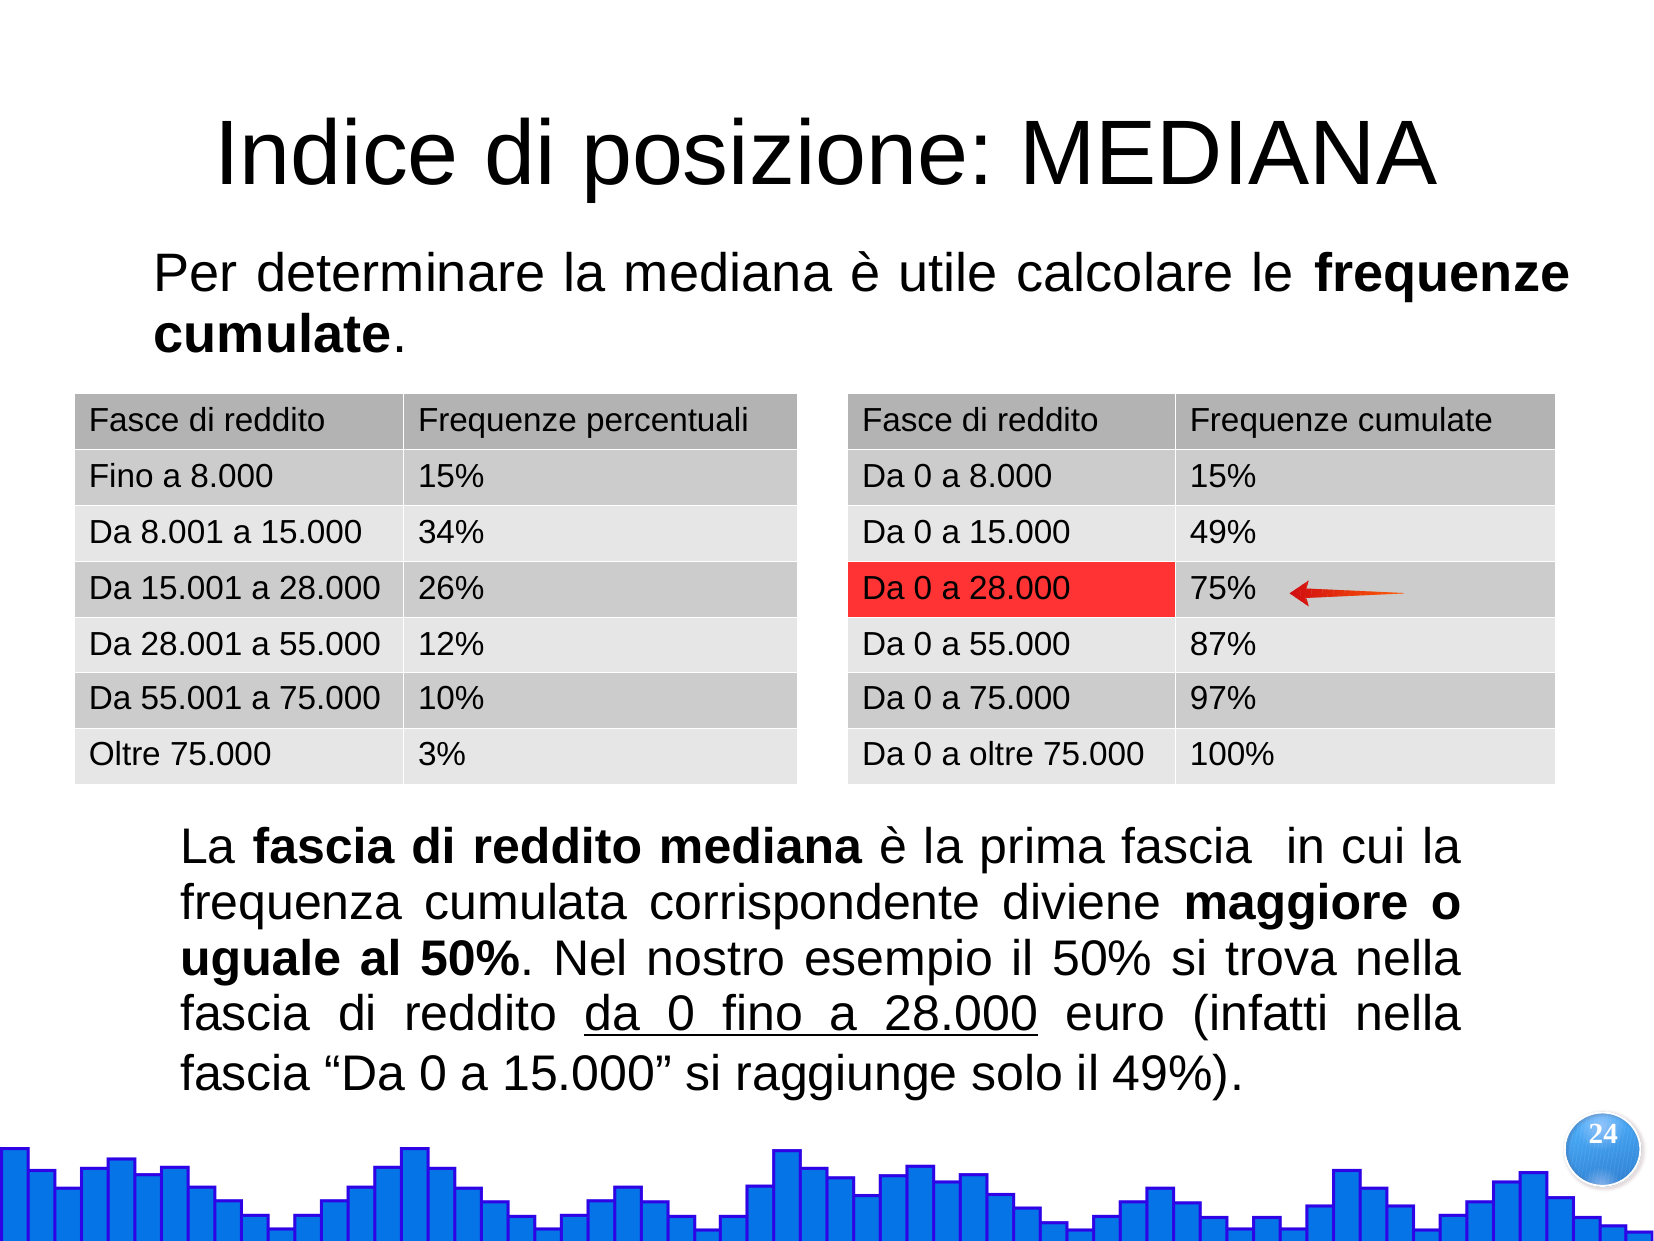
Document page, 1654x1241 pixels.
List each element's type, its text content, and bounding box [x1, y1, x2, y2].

table_cell 75% [1176, 562, 1555, 617]
text_box La fascia di reddito mediana è la prima fascia in cui la frequenza cumulata corrispondente diviene maggiore o uguale al 50%. Nel nostro esempio il 50% si trova nella fascia di reddito da 0 fino a 28.000 euro (infatti nella fascia “Da 0 a 15.000” si raggiunge solo il 49%). [165, 811, 1477, 1112]
table_cell Da 0 a 8.000 [848, 450, 1175, 505]
table_cell 10% [404, 673, 797, 728]
table_cell Da 0 a oltre 75.000 [848, 729, 1175, 784]
table_cell [798, 506, 847, 561]
table_cell 49% [1176, 506, 1555, 561]
picture [0, 1147, 1654, 1241]
table_cell 34% [404, 506, 797, 561]
table_cell 26% [404, 562, 797, 617]
table_header Frequenze cumulate [1176, 394, 1555, 449]
table_cell [798, 450, 847, 505]
table_cell 15% [404, 450, 797, 505]
table_cell [798, 729, 847, 784]
table_cell 15% [1176, 450, 1555, 505]
table_cell Da 28.001 a 55.000 [75, 618, 403, 672]
table_cell 87% [1176, 618, 1555, 672]
table_header Fasce di reddito [75, 394, 403, 449]
table_cell Da 0 a 28.000 [848, 562, 1175, 617]
table_header Fasce di reddito [848, 394, 1175, 449]
picture [1287, 578, 1407, 609]
list Per determinare la mediana è utile calcolare le frequenze cumulate. [82, 242, 1571, 963]
table_cell 97% [1176, 673, 1555, 728]
table_cell Da 0 a 55.000 [848, 618, 1175, 672]
table_cell Da 0 a 75.000 [848, 673, 1175, 728]
table_cell 100% [1176, 729, 1555, 784]
table_cell Da 15.001 a 28.000 [75, 562, 403, 617]
table_cell Da 0 a 15.000 [848, 506, 1175, 561]
table_cell Da 8.001 a 15.000 [75, 506, 403, 561]
table_cell 3% [404, 729, 797, 784]
table_header [798, 394, 847, 449]
table_cell Oltre 75.000 [75, 729, 403, 784]
table_header Frequenze percentuali [404, 394, 797, 449]
title Indice di posizione: MEDIANA [82, 49, 1571, 242]
table_cell 12% [404, 618, 797, 672]
table_cell Da 55.001 a 75.000 [75, 673, 403, 728]
table_cell Fino a 8.000 [75, 450, 403, 505]
table_cell [798, 562, 847, 617]
table_cell [798, 618, 847, 672]
table_cell [798, 673, 847, 728]
